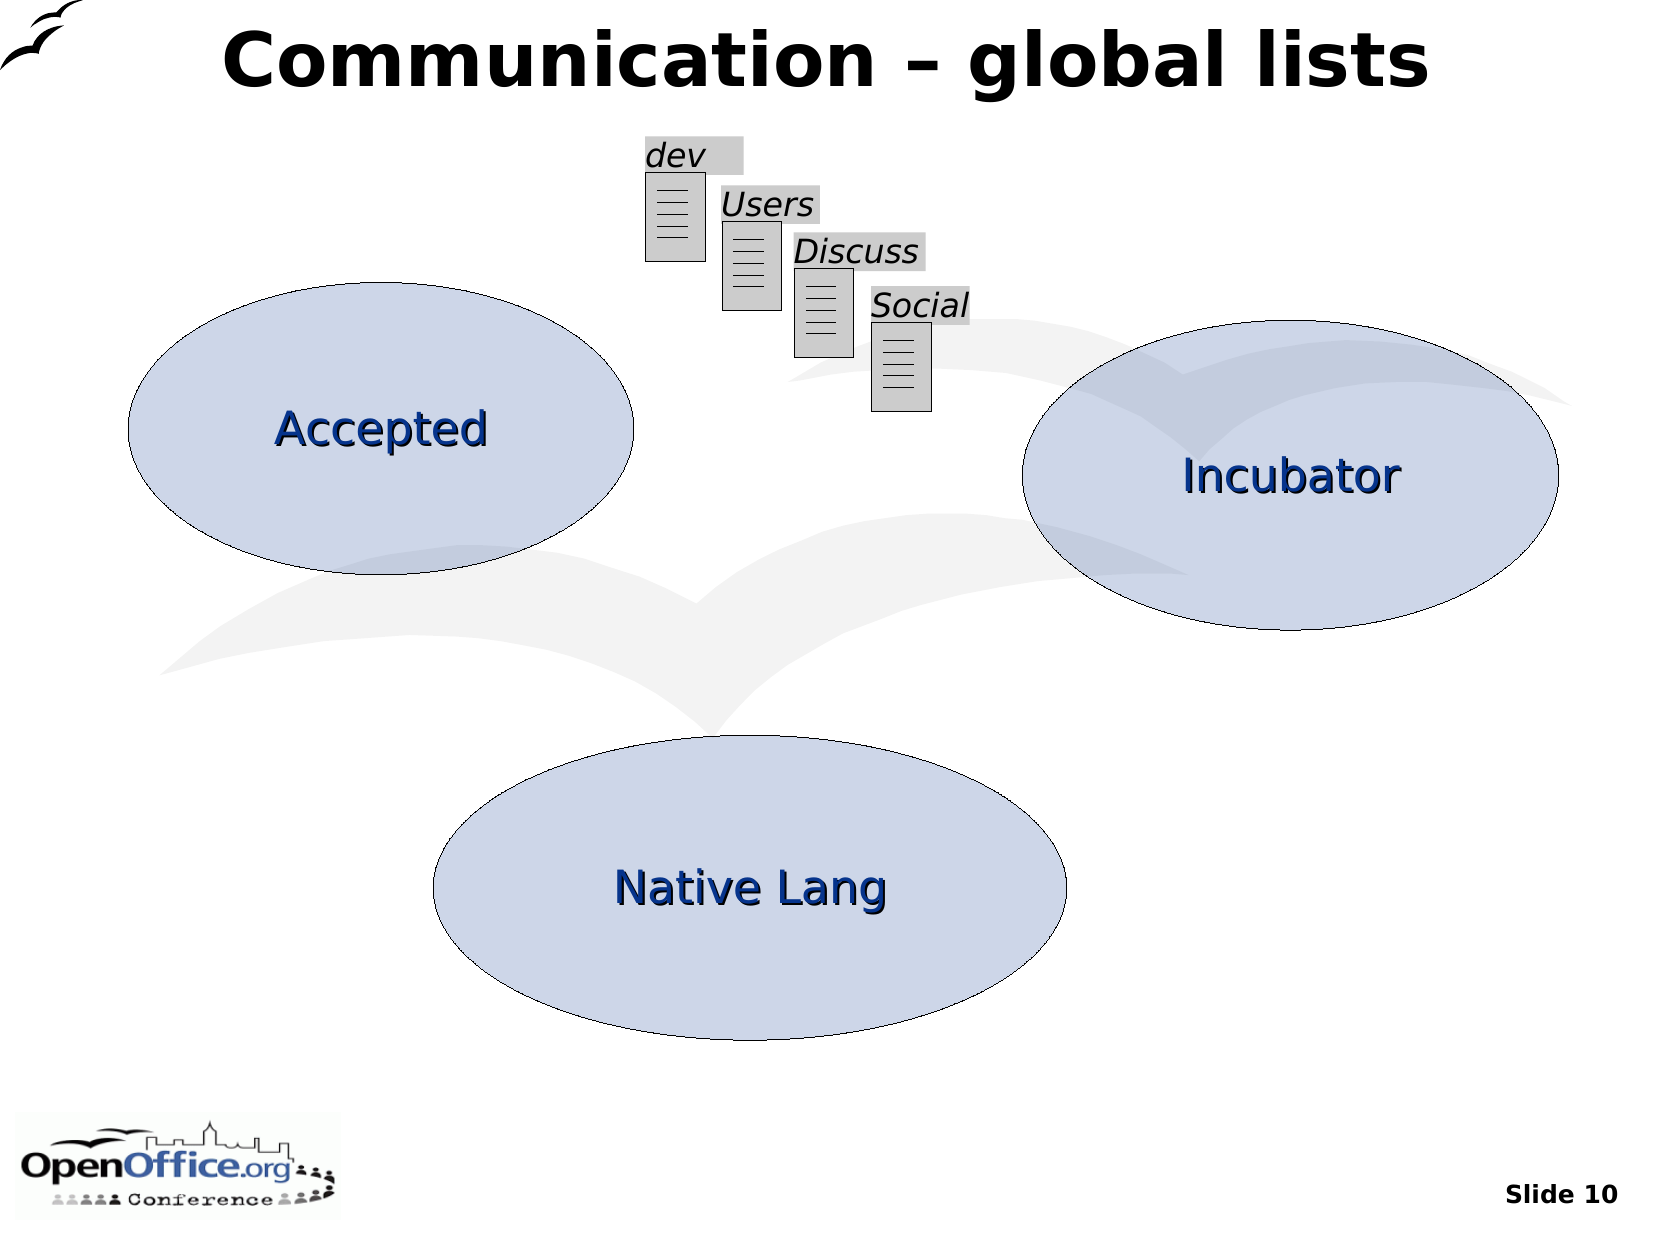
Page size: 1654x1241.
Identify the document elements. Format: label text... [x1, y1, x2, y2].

text_box Accepted [128, 282, 634, 575]
text_box [722, 221, 782, 311]
text_box dev [645, 136, 744, 175]
title Communication – global lists [0, 0, 1654, 121]
text_box Users [721, 185, 820, 224]
text_box Social [871, 286, 970, 325]
text_box Incubator [1022, 320, 1559, 631]
picture [15, 1112, 341, 1220]
text_box [871, 322, 932, 412]
text_box Discuss [793, 232, 926, 272]
text_box [645, 172, 706, 262]
text_box Native Lang [433, 735, 1067, 1041]
text_box [794, 268, 854, 358]
